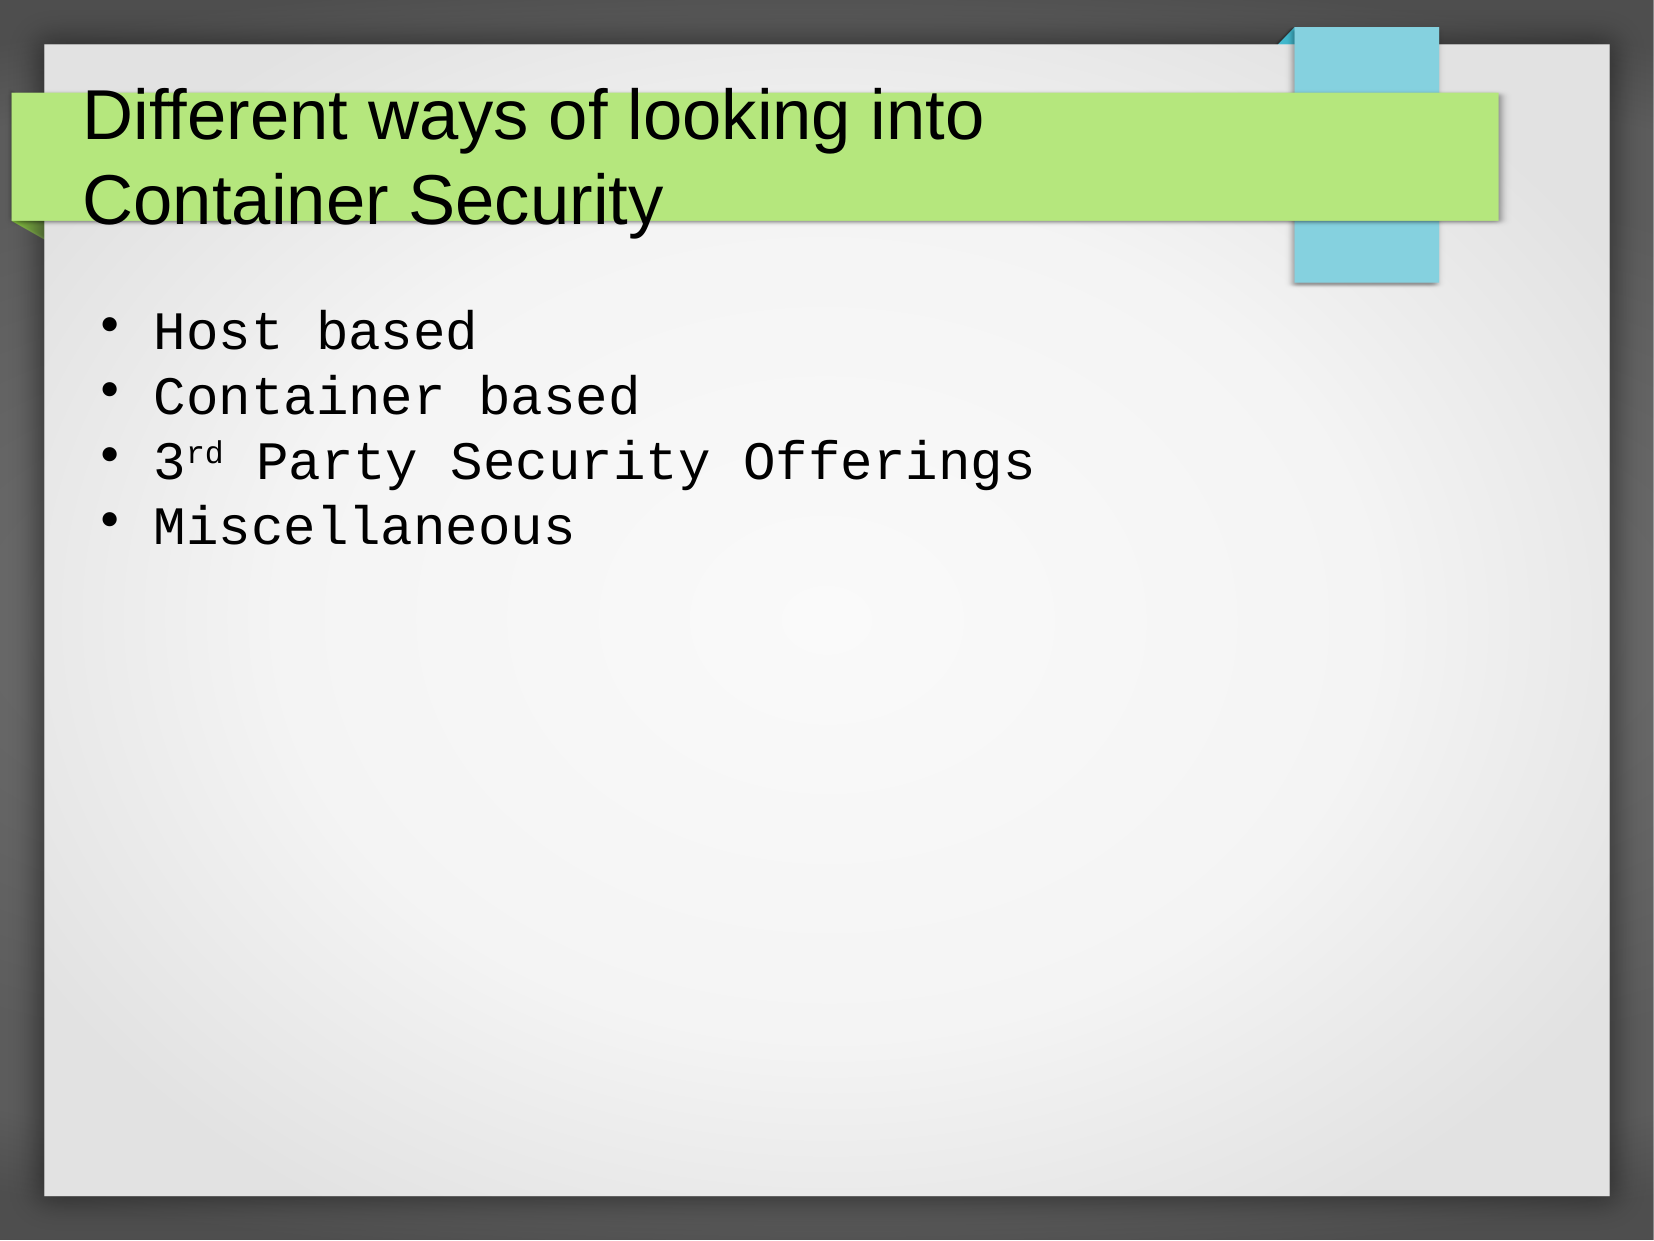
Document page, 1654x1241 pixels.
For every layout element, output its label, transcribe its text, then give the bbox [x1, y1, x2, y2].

picture [0, 0, 1654, 1240]
text_box Different ways of looking into Container Security [82, 74, 1264, 233]
text_box Host based Container based 3rd Party Security Offerings Miscellaneous [82, 295, 1571, 1015]
